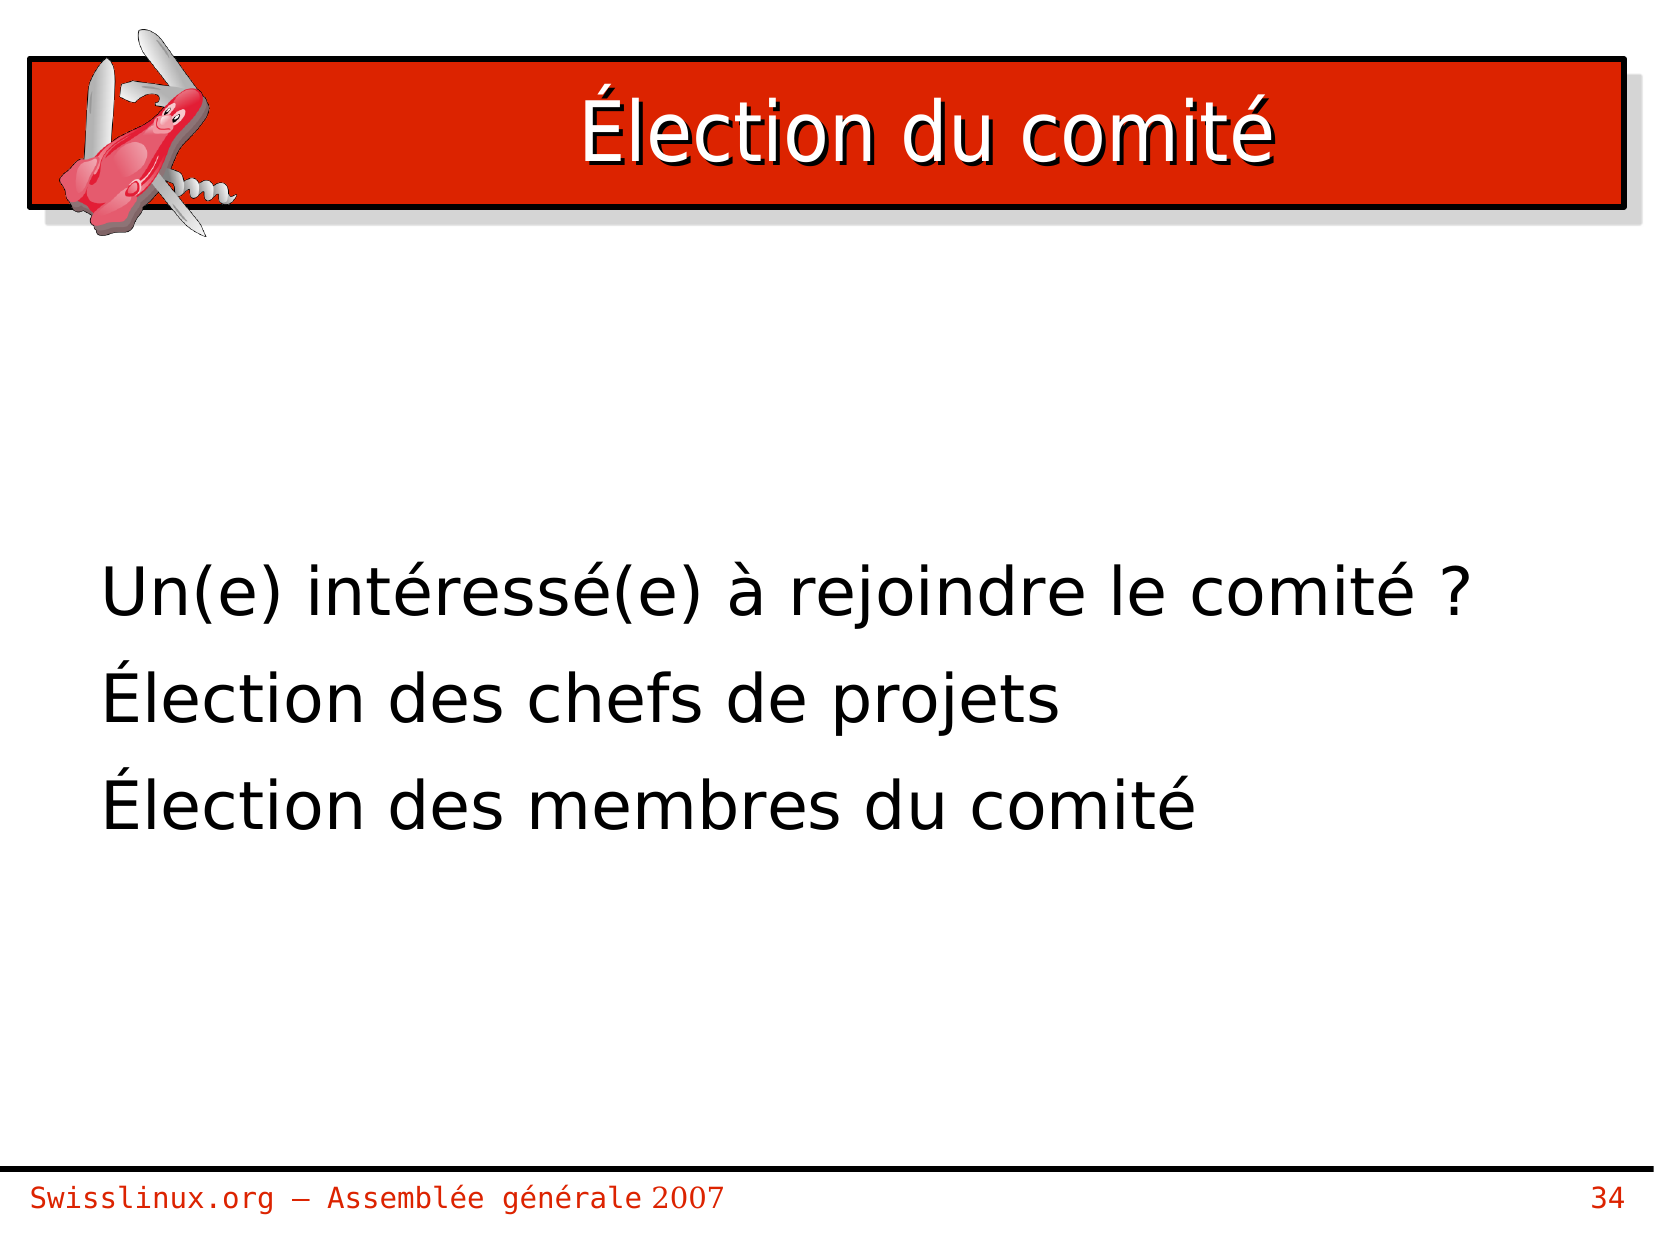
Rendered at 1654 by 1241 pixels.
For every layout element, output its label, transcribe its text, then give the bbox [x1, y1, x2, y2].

title Élection du comité [259, 84, 1595, 182]
picture [59, 29, 237, 237]
list Un(e) intéressé(e) à rejoindre le comité ? Élection des chefs de projets Élection des membres du comité [82, 290, 1571, 1109]
